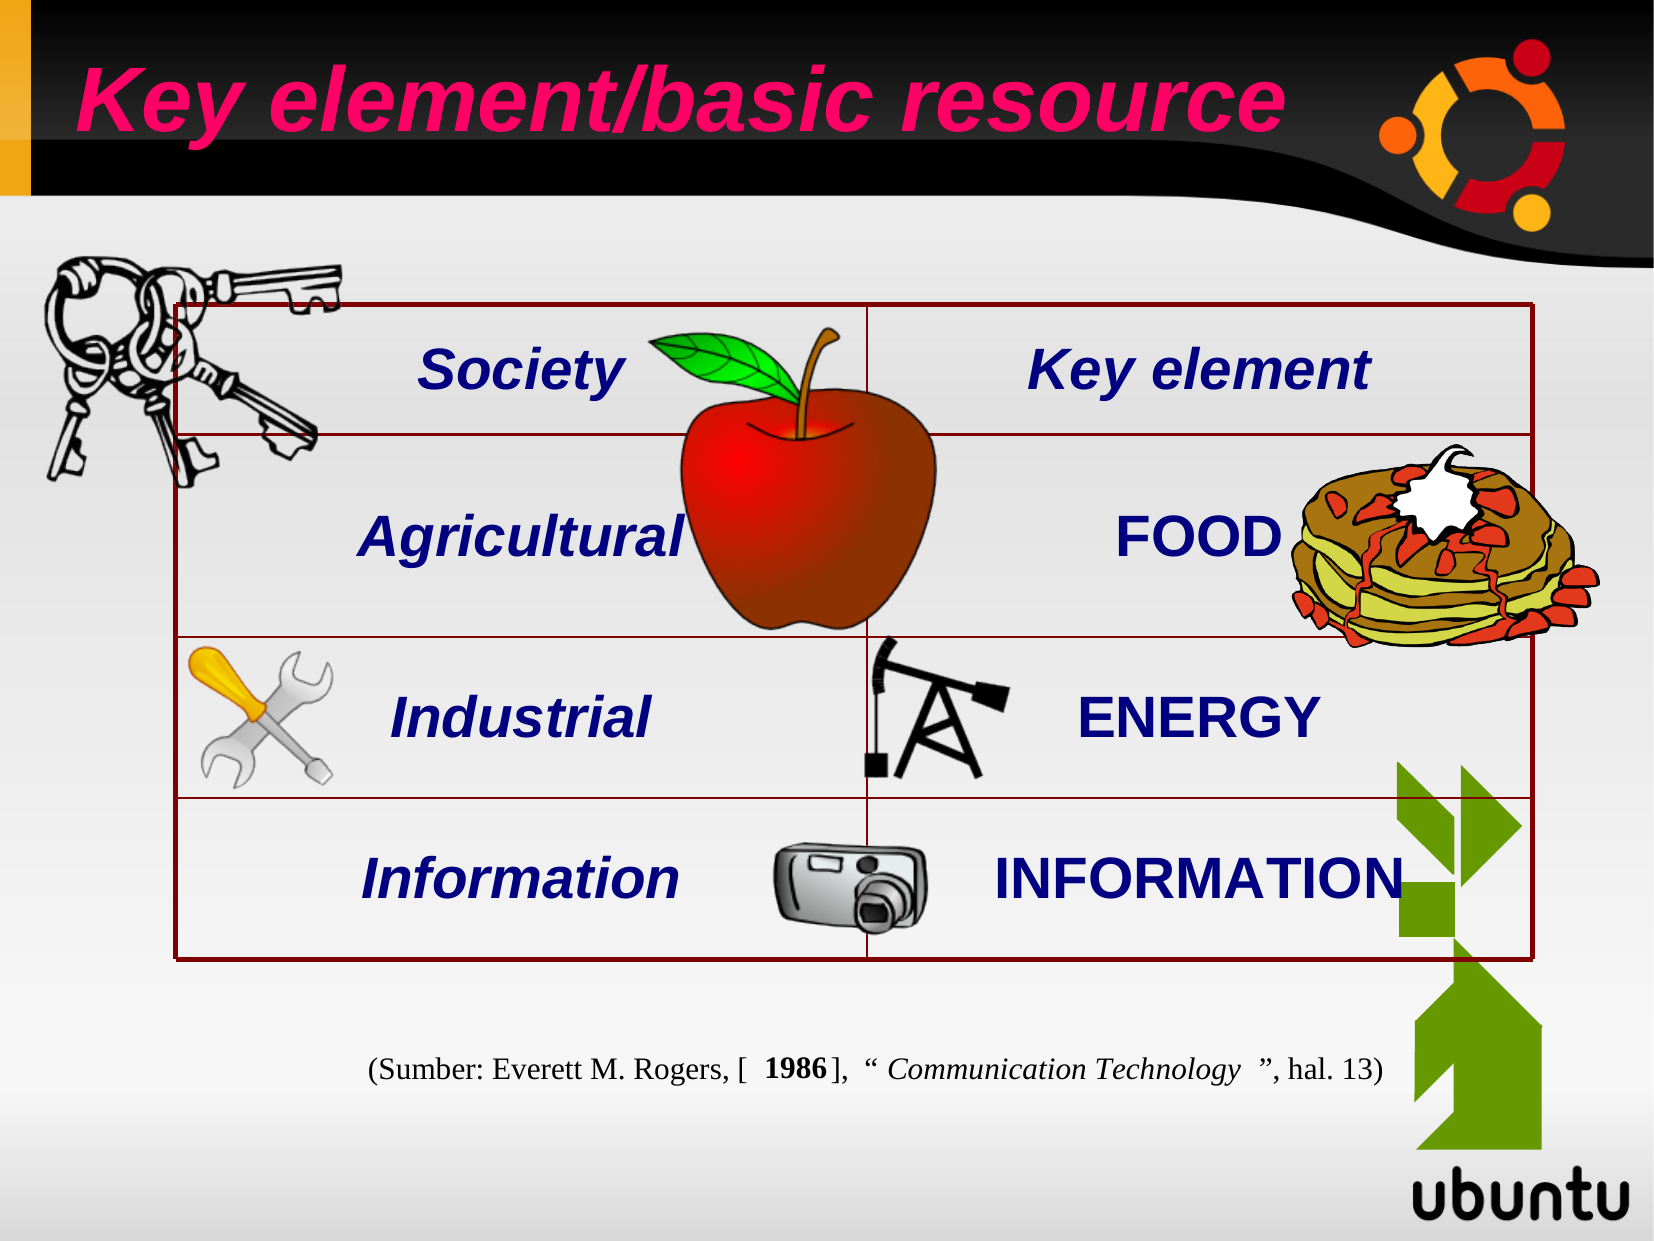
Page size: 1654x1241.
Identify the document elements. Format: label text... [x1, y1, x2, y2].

text_box ENERGY [1015, 638, 1530, 797]
text_box Industrial [347, 638, 853, 797]
text_box Information [178, 799, 853, 957]
text_box Industrial [178, 638, 183, 797]
text_box INFORMATION [932, 799, 1530, 957]
text_box Agricultural [178, 436, 624, 636]
picture [0, 0, 1654, 1241]
text_box Key element [868, 307, 1530, 433]
text_box ], “ [830, 1051, 879, 1087]
text_box Communication Technology [887, 1051, 1242, 1087]
text_box 1986 [764, 1051, 828, 1086]
text_box (Sumber: Everett M. Rogers, [ [367, 1051, 749, 1087]
title Key element/basic resource [60, 6, 1625, 194]
text_box Society [356, 307, 866, 433]
text_box FOOD [967, 436, 1530, 636]
text_box ”, hal. 13) [1258, 1051, 1384, 1087]
text_box [1415, 962, 1542, 1149]
